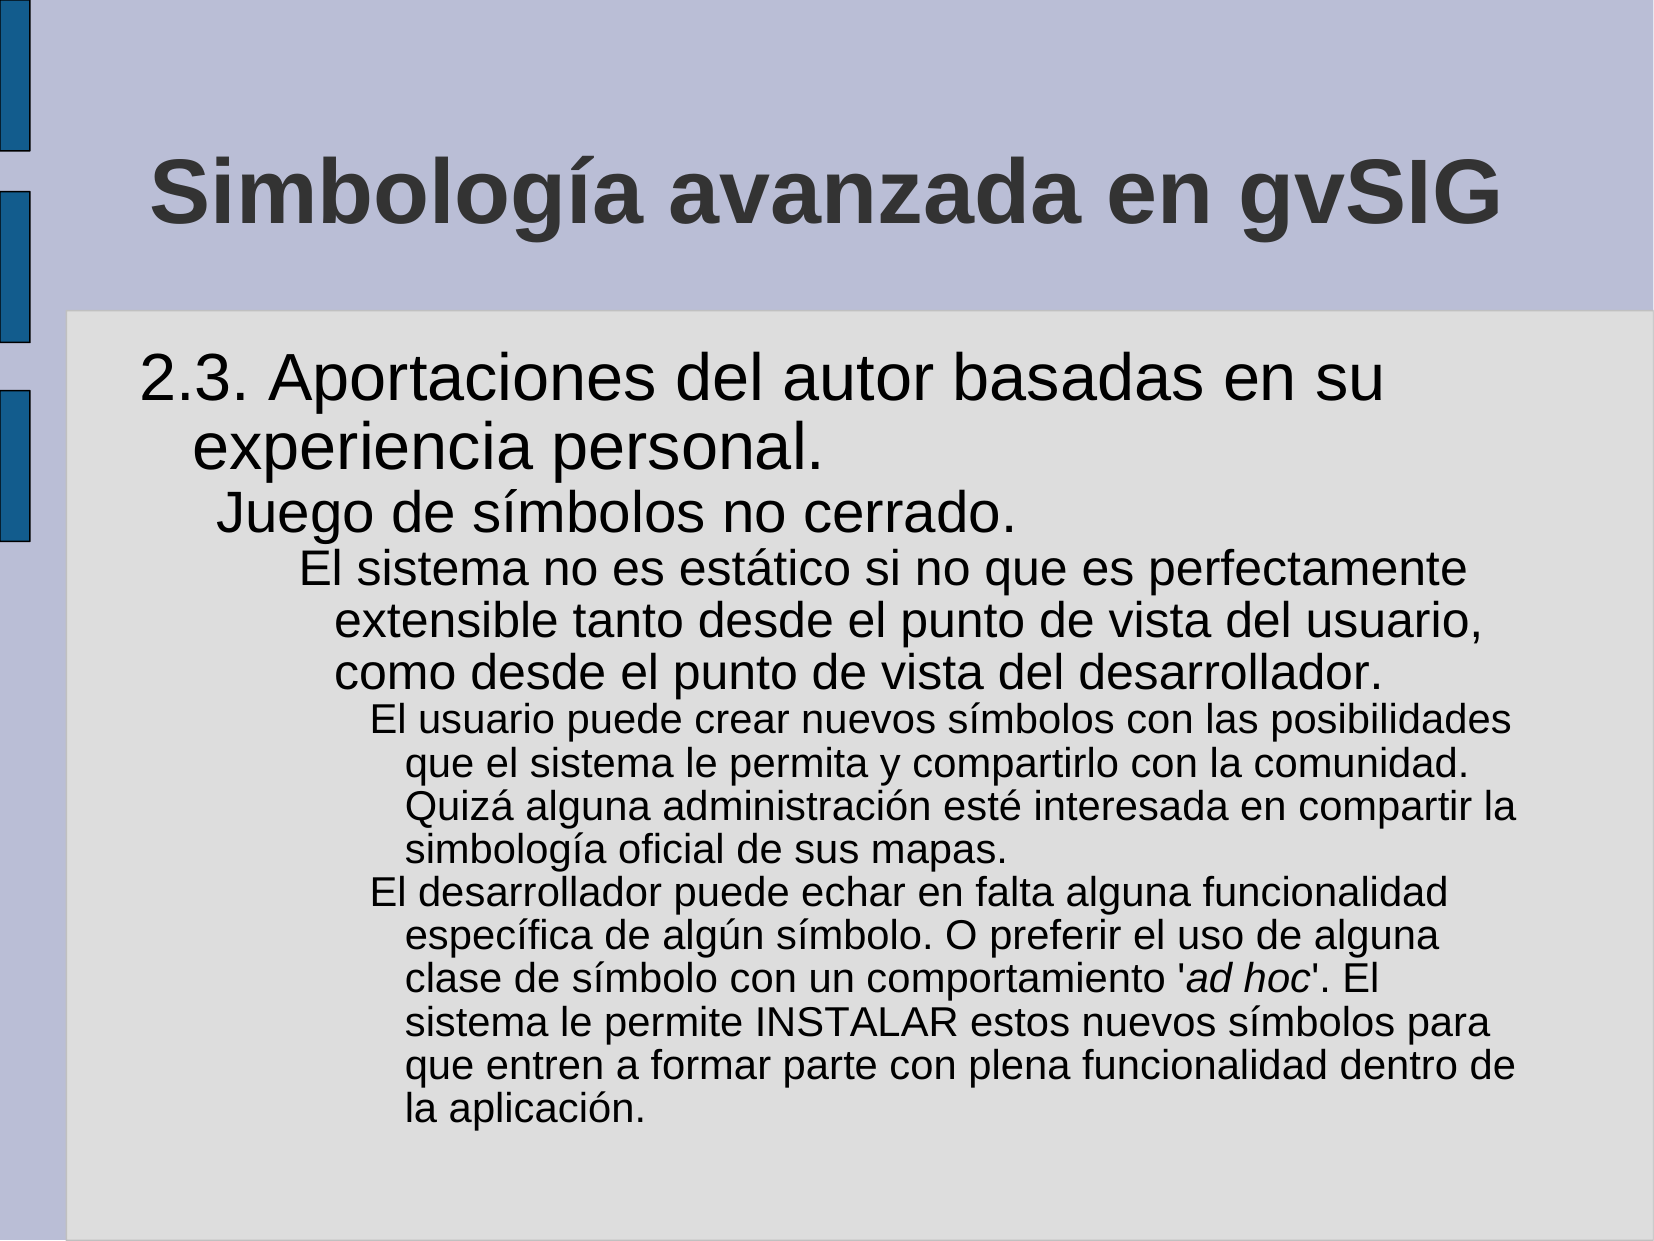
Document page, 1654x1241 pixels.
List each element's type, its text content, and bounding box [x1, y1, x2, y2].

title Simbología avanzada en gvSIG [121, 98, 1534, 291]
list 2.3. Aportaciones del autor basadas en su experiencia personal. Juego de símbolos no cerrado. El sistema no es estático si no que es perfectamente extensible tanto desde el punto de vista del usuario, como desde el punto de vista del desarrollador. El usuario puede crear nuevos símbolos con las posibilidades que el sistema le permita y compartirlo con la comunidad. Quizá alguna administración esté interesada en compartir la simbología oficial de sus mapas. El desarrollador puede echar en falta alguna funcionalidad específica de algún símbolo. O preferir el uso de alguna clase de símbolo con un comportamiento 'ad hoc'. El sistema le permite INSTALAR estos nuevos símbolos para que entren a formar parte con plena funcionalidad dentro de la aplicación. [121, 344, 1534, 1195]
